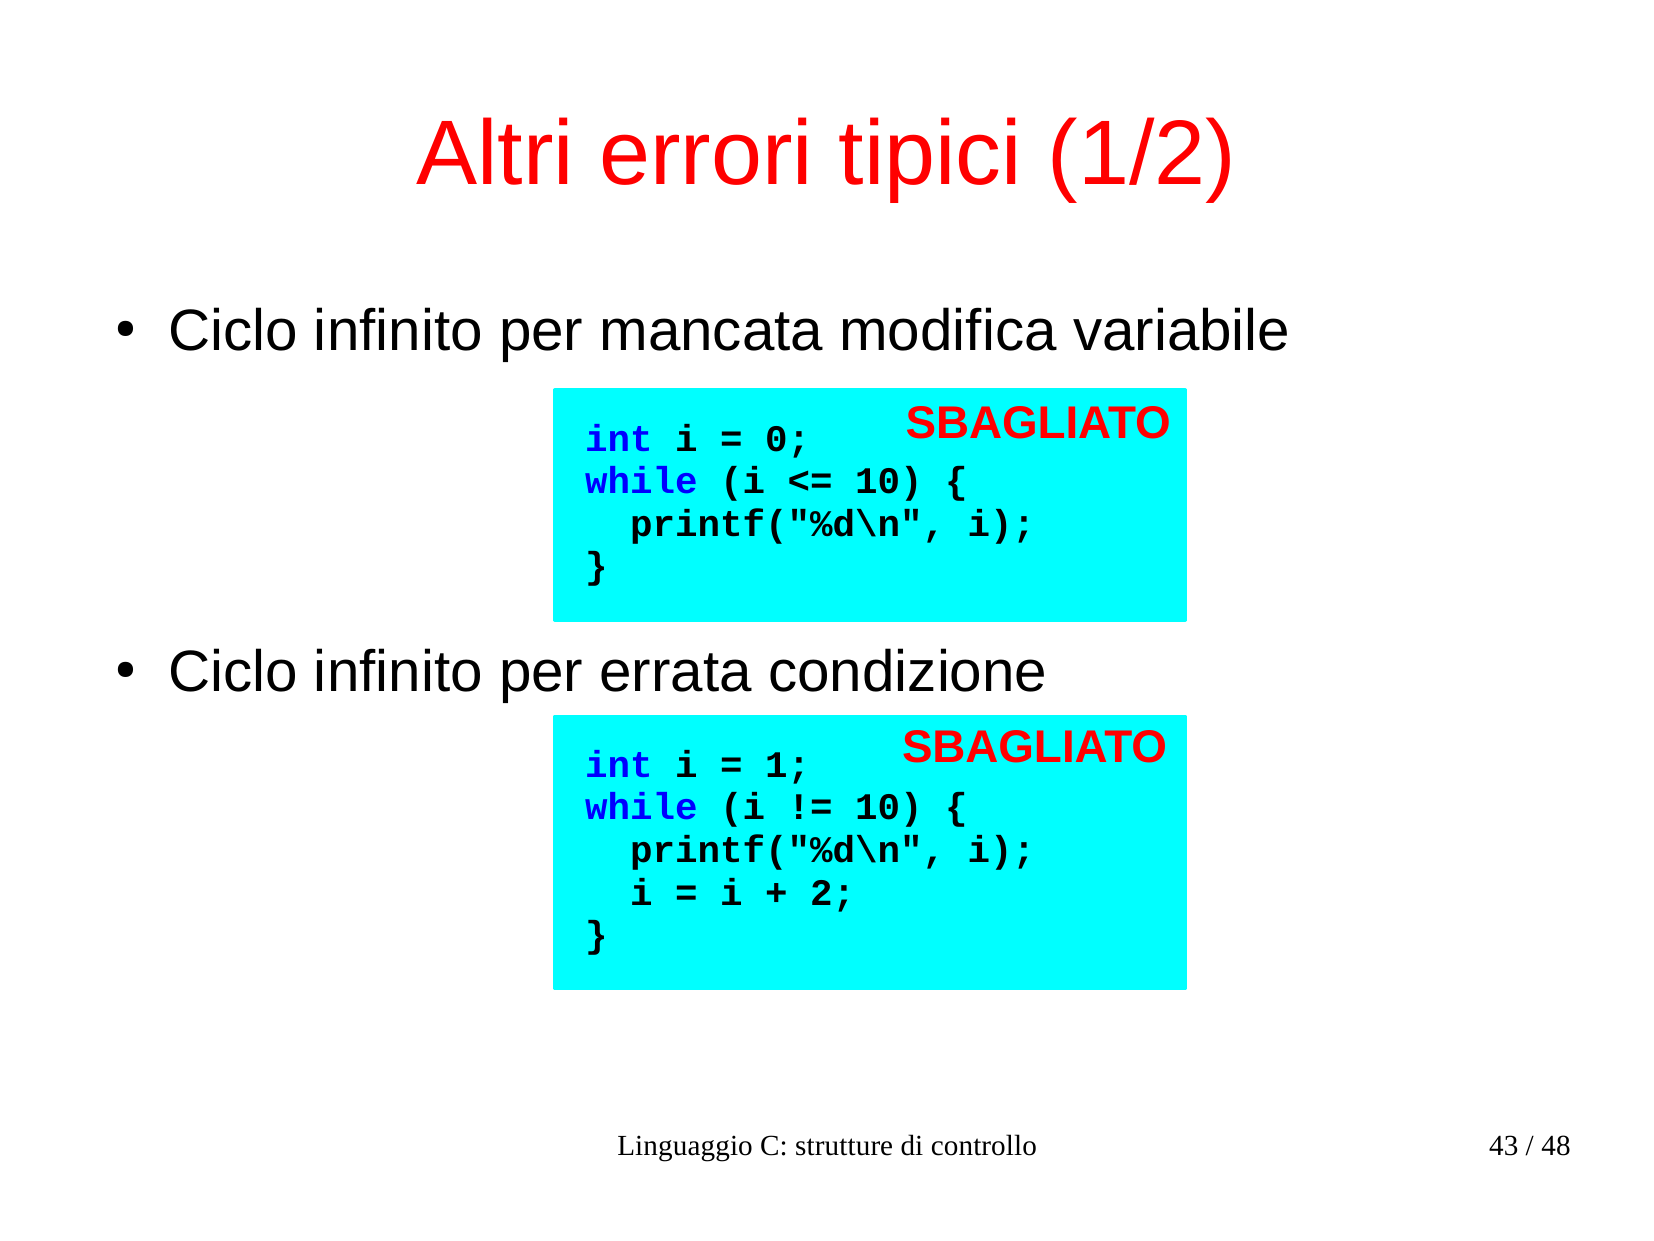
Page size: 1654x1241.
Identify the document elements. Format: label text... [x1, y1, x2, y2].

title Altri errori tipici (1/2) [82, 49, 1571, 257]
text_box SBAGLIATO [887, 713, 1183, 781]
text_box int i = 0; while (i <= 10) { printf("%d\n", i); } [555, 389, 1186, 621]
text_box int i = 1; while (i != 10) { printf("%d\n", i); i = i + 2; } [555, 716, 1186, 989]
list Ciclo infinito per mancata modifica variabile Ciclo infinito per errata condizione [82, 290, 1571, 1109]
text_box SBAGLIATO [890, 390, 1186, 457]
